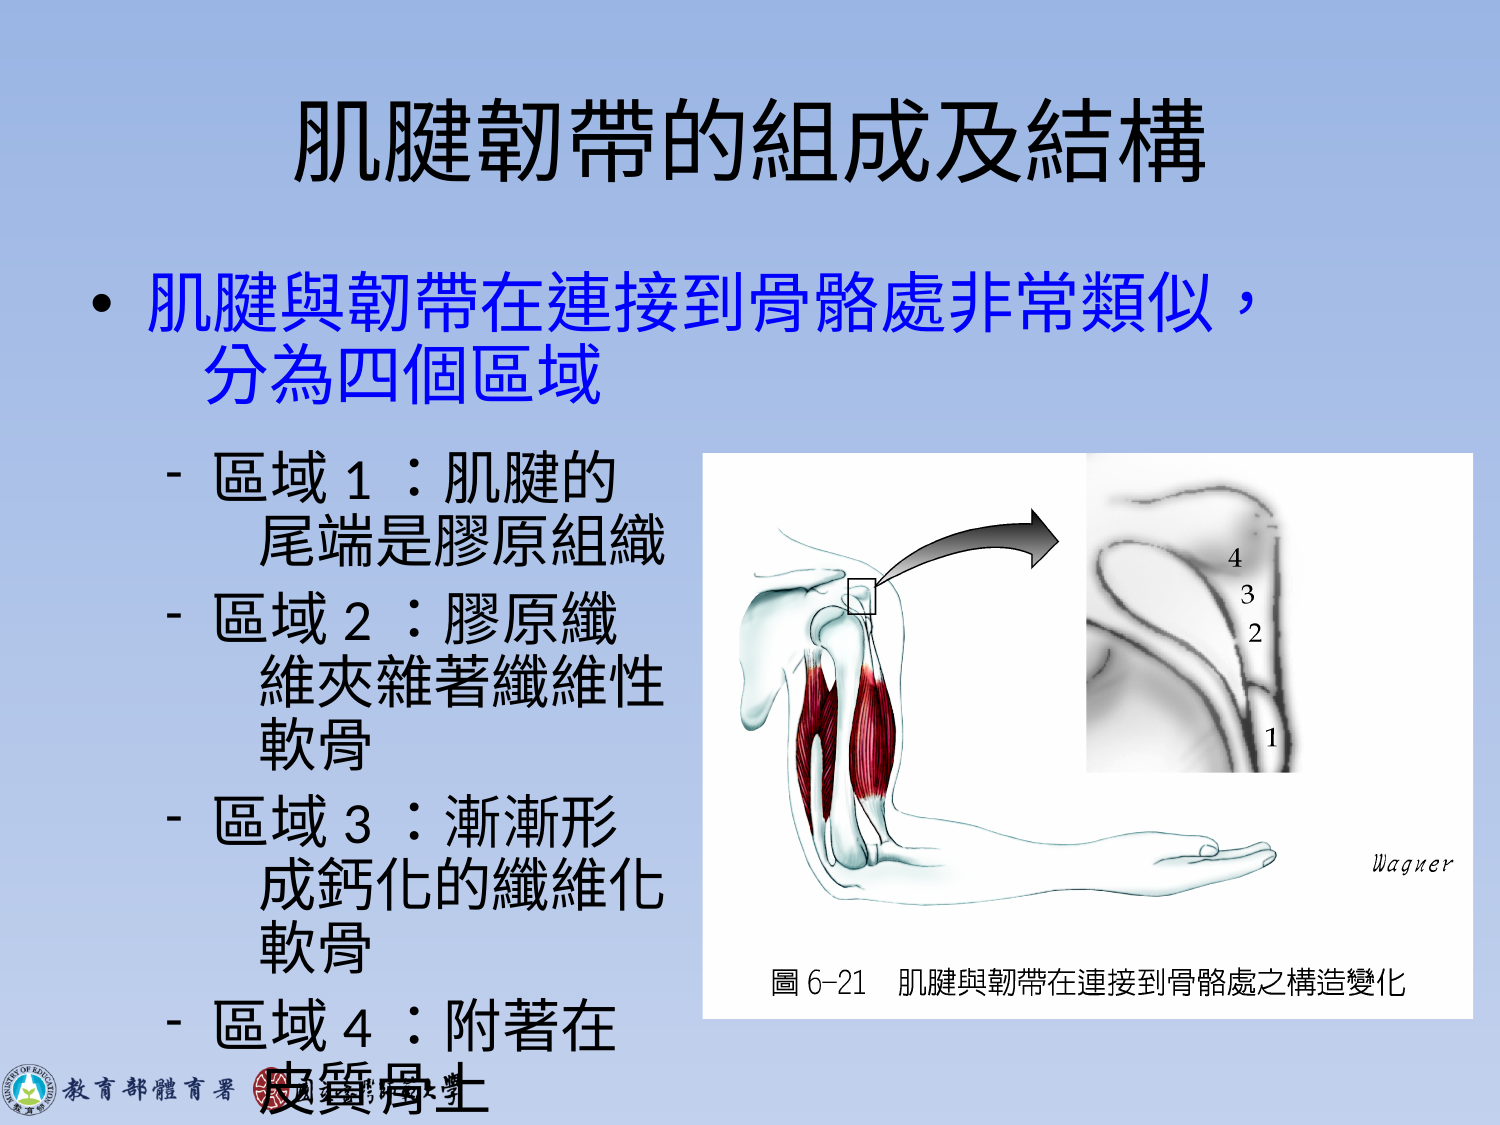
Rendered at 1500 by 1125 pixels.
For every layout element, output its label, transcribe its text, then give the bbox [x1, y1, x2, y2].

title 肌腱韌帶的組成及結構 [75, 45, 1426, 233]
text_box 區域1：肌腱的尾端是膠原組織 區域2：膠原纖維夾雜著纖維性軟骨 區域3：漸漸形成鈣化的纖維化軟骨 區域4：附著在皮質骨上 [0, 441, 692, 1125]
picture [702, 453, 1474, 1019]
list 肌腱與韌帶在連接到骨骼處非常類似，分為四個區域 [75, 262, 1311, 1005]
